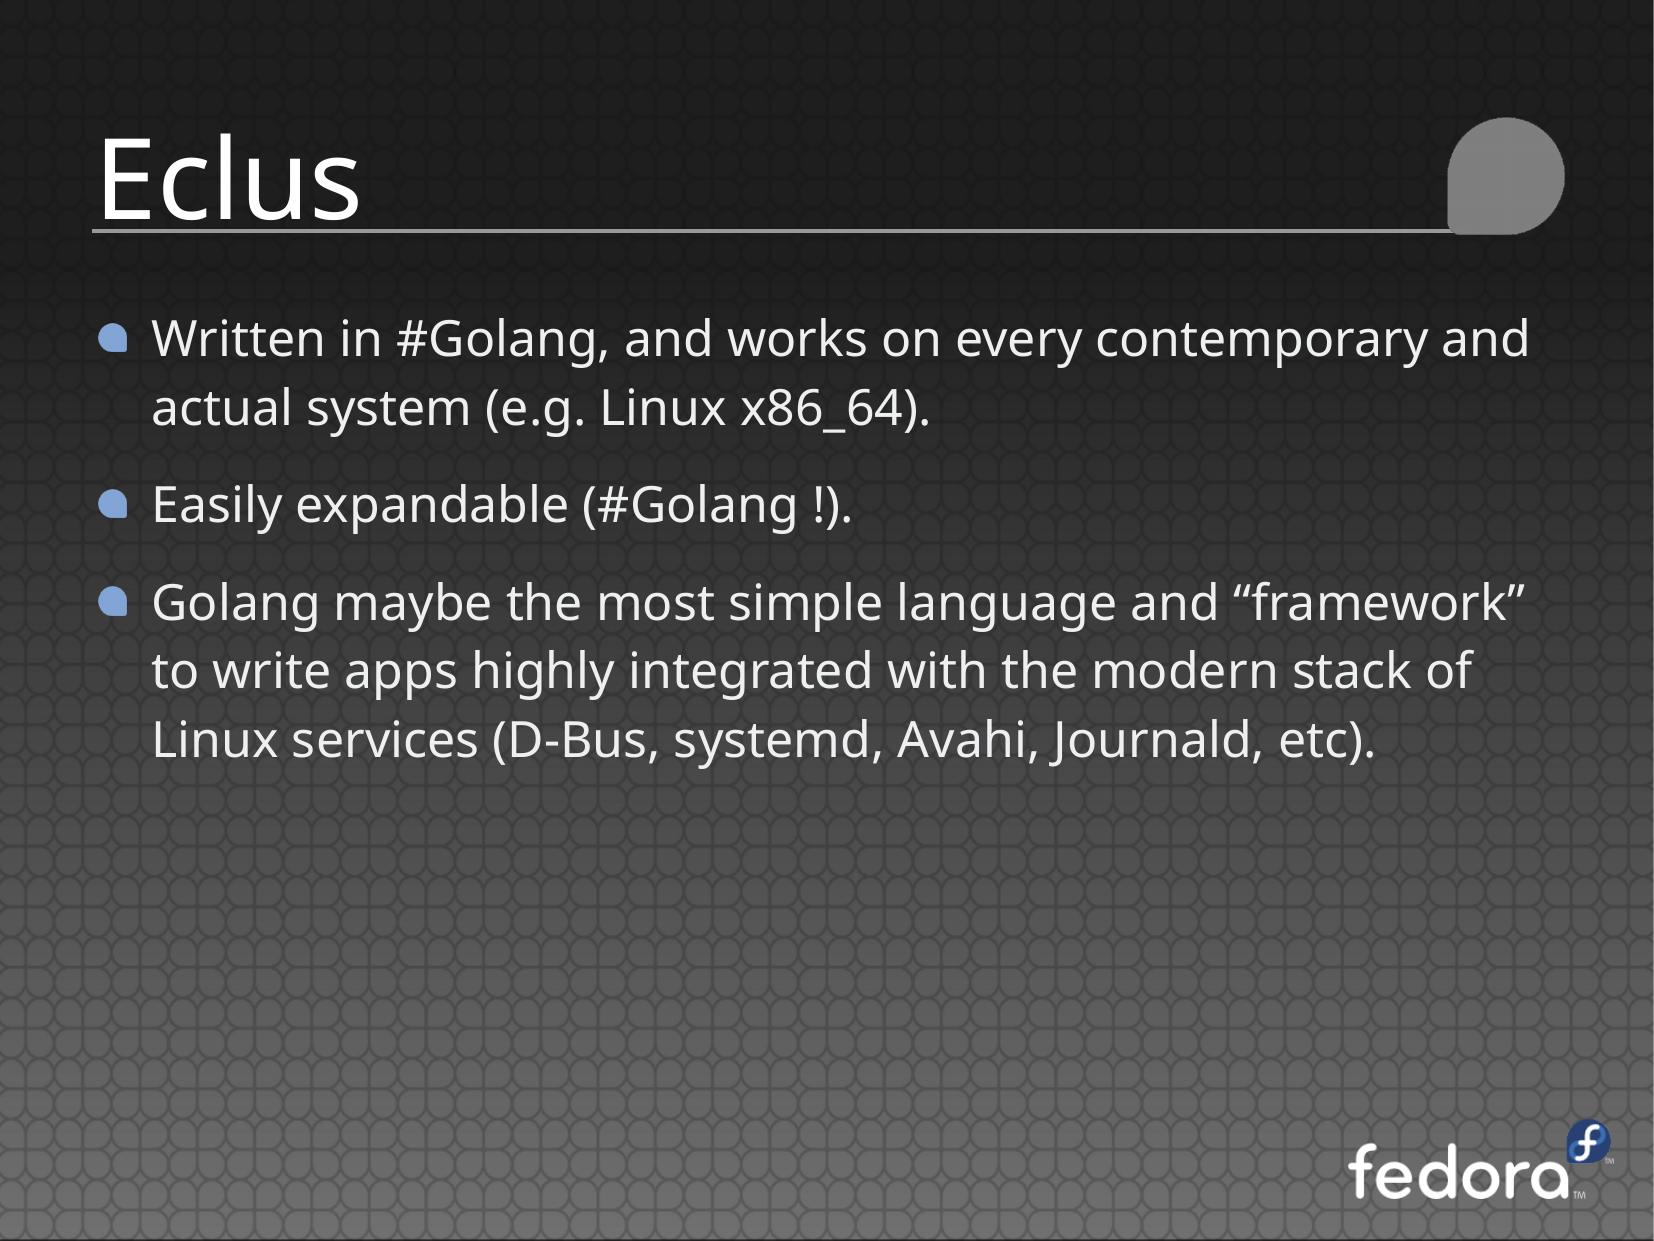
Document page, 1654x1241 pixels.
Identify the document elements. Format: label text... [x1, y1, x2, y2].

title Eclus [94, 100, 1426, 251]
list Written in #Golang, and works on every contemporary and actual system (e.g. Linux x86_64). Easily expandable (#Golang !). Golang maybe the most simple language and “framework” to write apps highly integrated with the modern stack of Linux services (D-Bus, systemd, Avahi, Journald, etc). [80, 303, 1569, 1107]
picture [0, 0, 1654, 1241]
